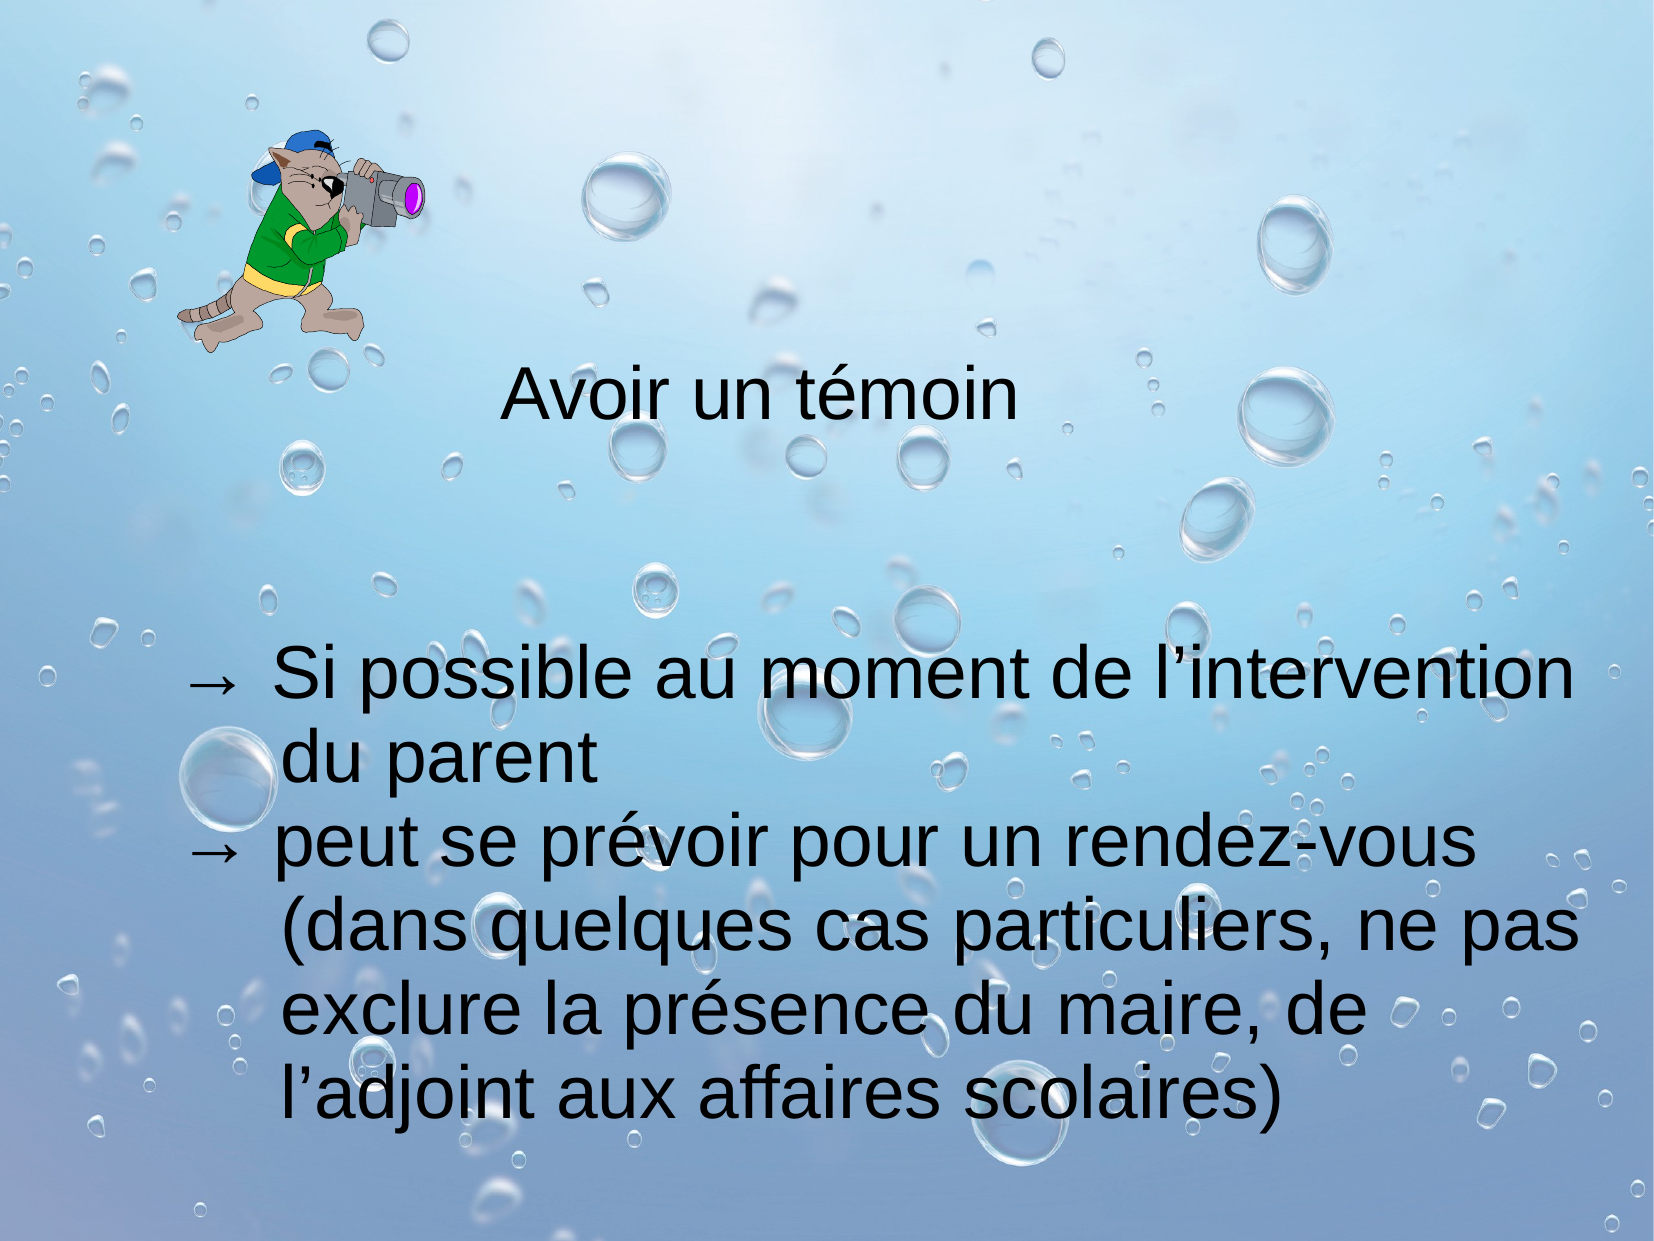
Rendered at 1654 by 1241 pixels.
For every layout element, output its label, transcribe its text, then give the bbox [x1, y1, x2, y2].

subtitle [70, 202, 1559, 922]
title Avoir un témoin → Si possible au moment de l’intervention du parent → peut se prévoir pour un rendez-vous (dans quelques cas particuliers, ne pas exclure la présence du maire, de l’adjoint aux affaires scolaires) [94, 0, 1583, 1135]
picture [177, 129, 426, 354]
picture [0, 0, 1654, 1241]
